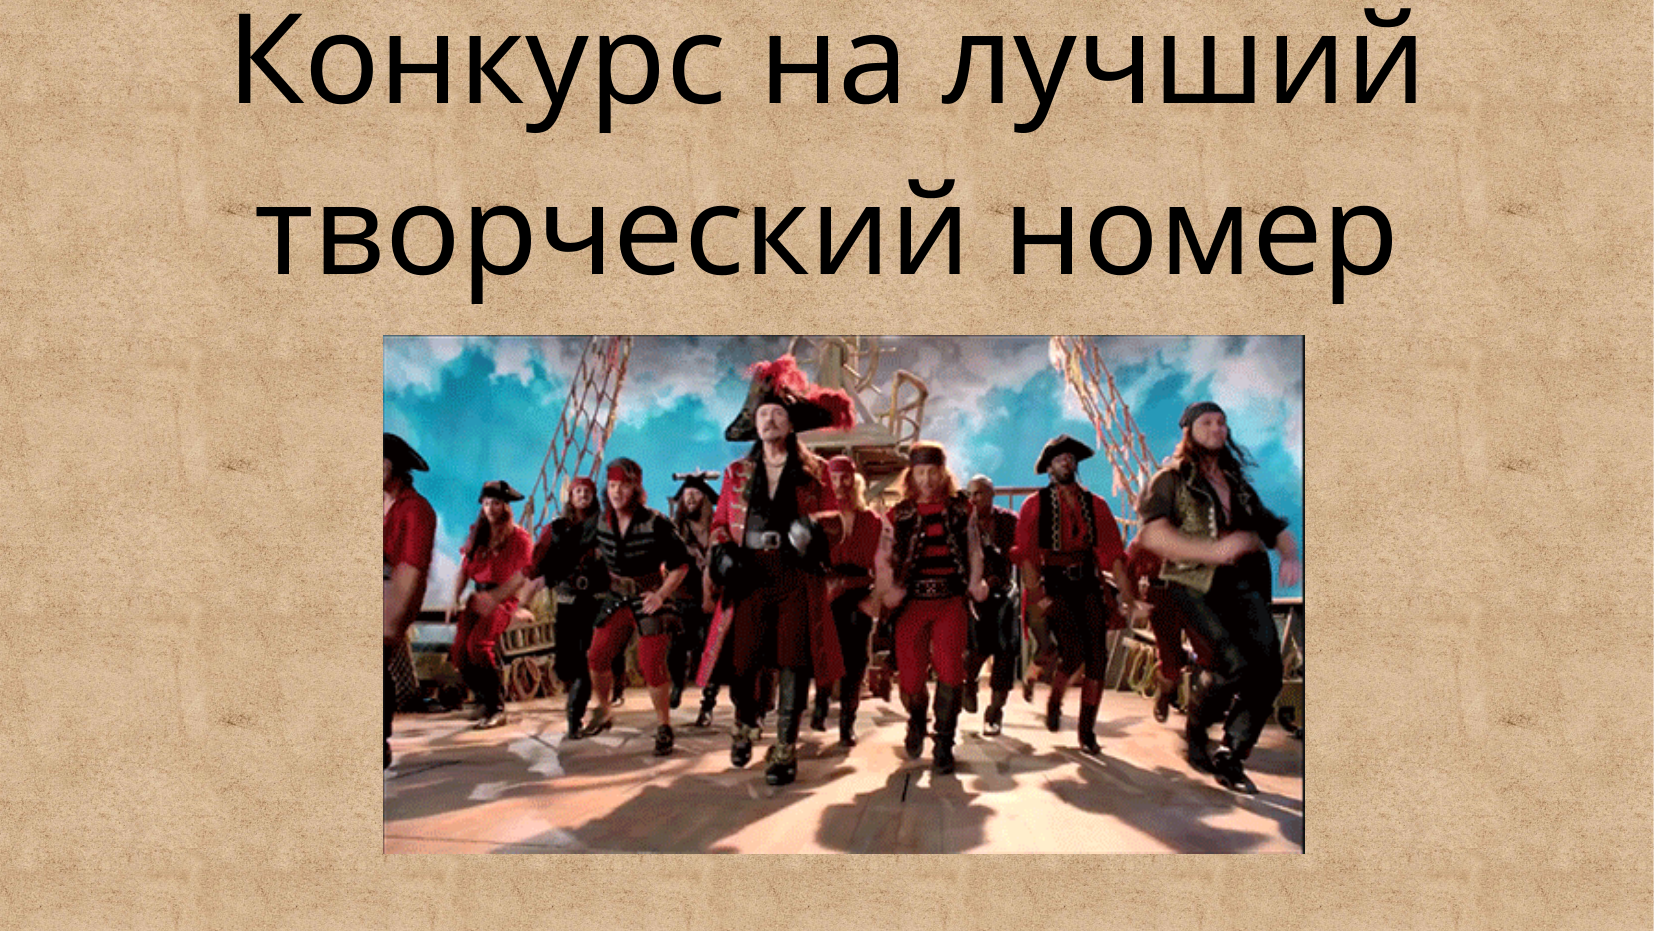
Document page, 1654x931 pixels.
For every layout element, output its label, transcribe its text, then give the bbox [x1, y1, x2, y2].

picture [0, 0, 1654, 931]
title Конкурс на лучший творческий номер [83, 15, 1572, 266]
